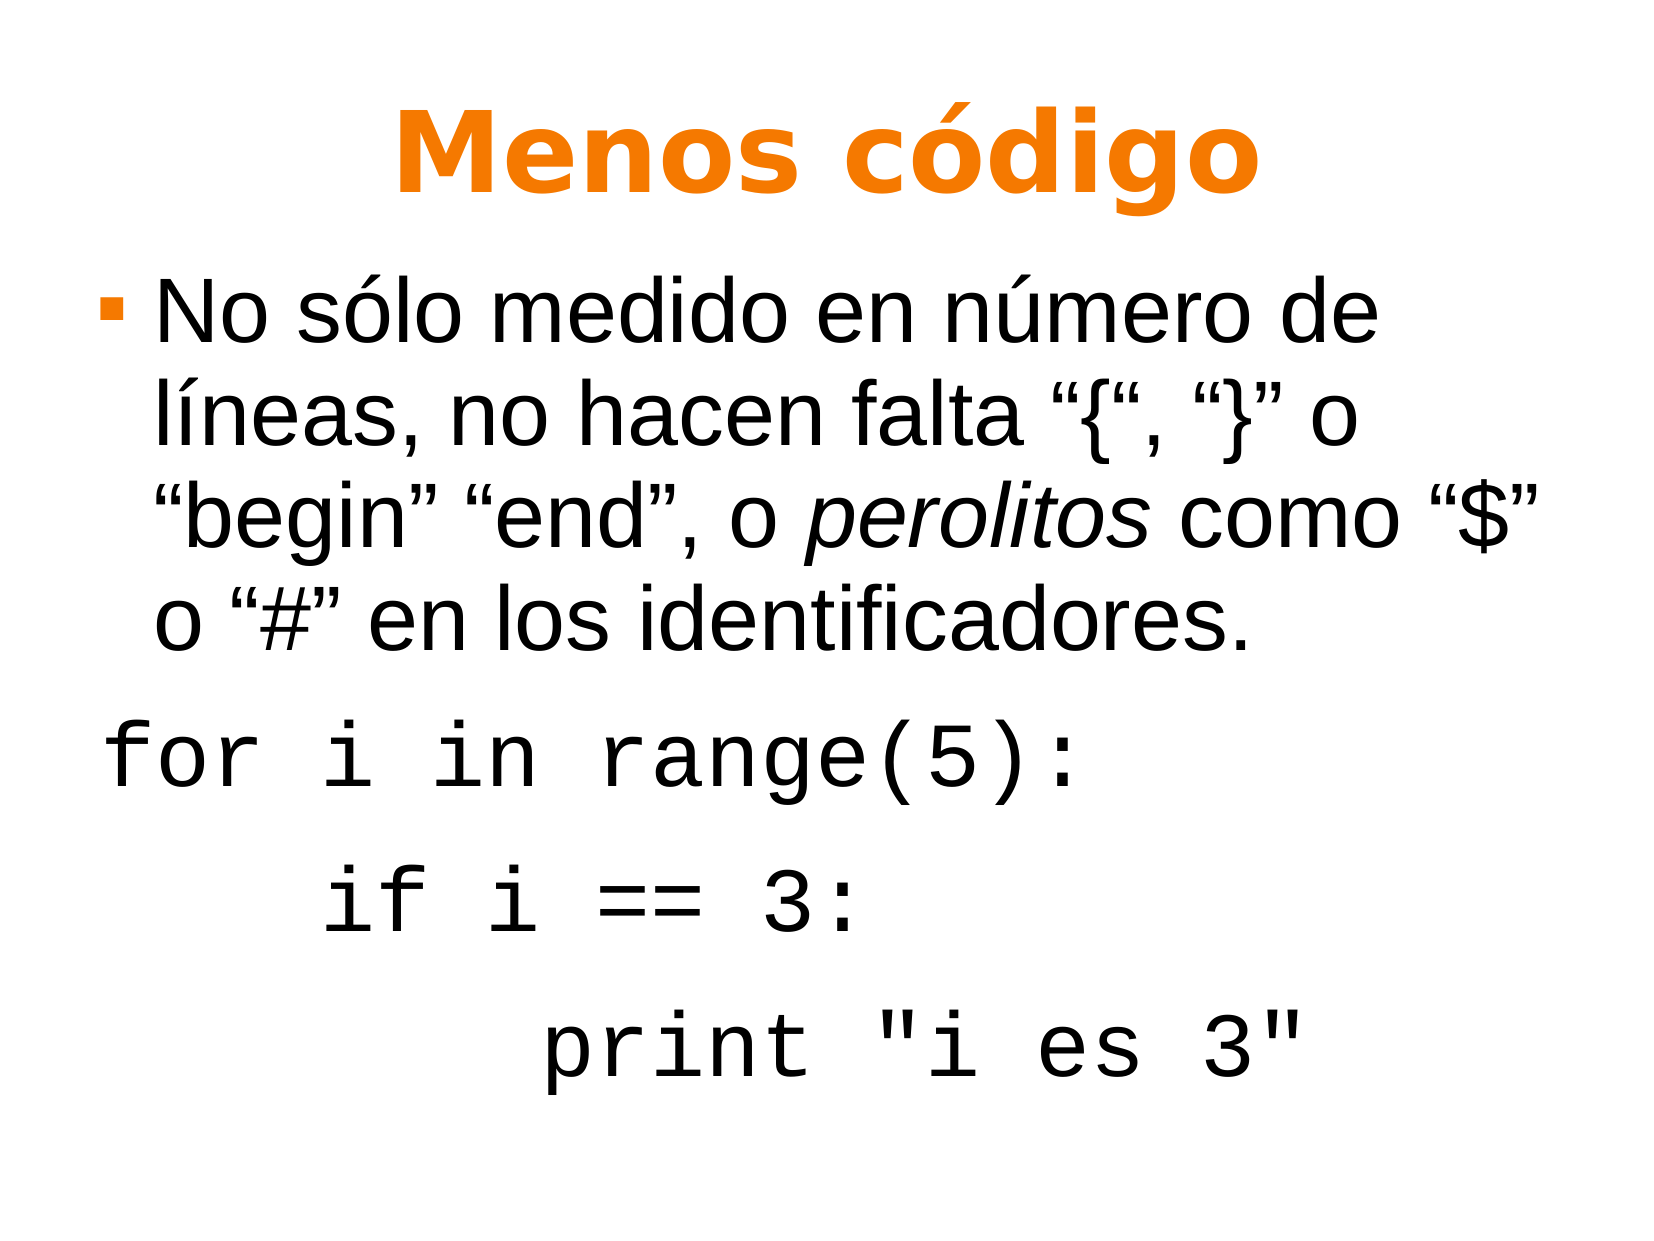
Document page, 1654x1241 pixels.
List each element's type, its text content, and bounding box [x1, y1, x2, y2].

title Menos código [82, 56, 1571, 250]
list No sólo medido en número de líneas, no hacen falta “{“, “}” o “begin” “end”, o perolitos como “$” o “#” en los identificadores. for i in range(5): if i == 3: print "i es 3" [82, 259, 1571, 1158]
